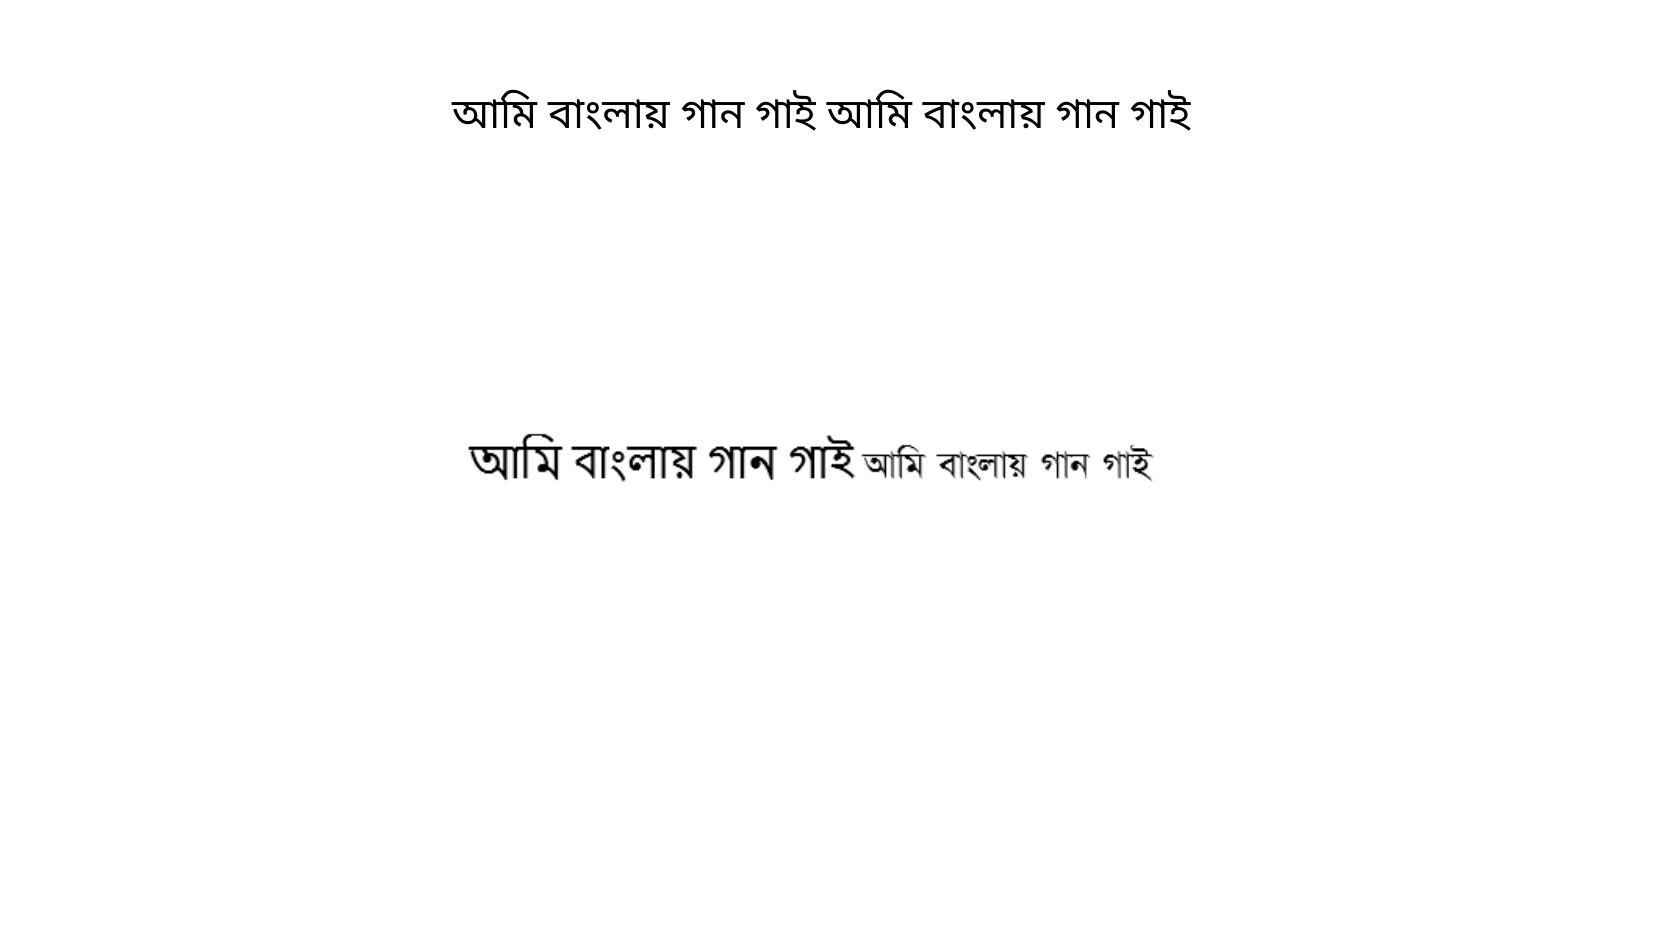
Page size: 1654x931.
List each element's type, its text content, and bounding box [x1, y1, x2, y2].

picture [436, 406, 1226, 529]
title আমি বাংলায় গান গাই আমি বাংলায় গান গাই [82, 37, 1571, 193]
